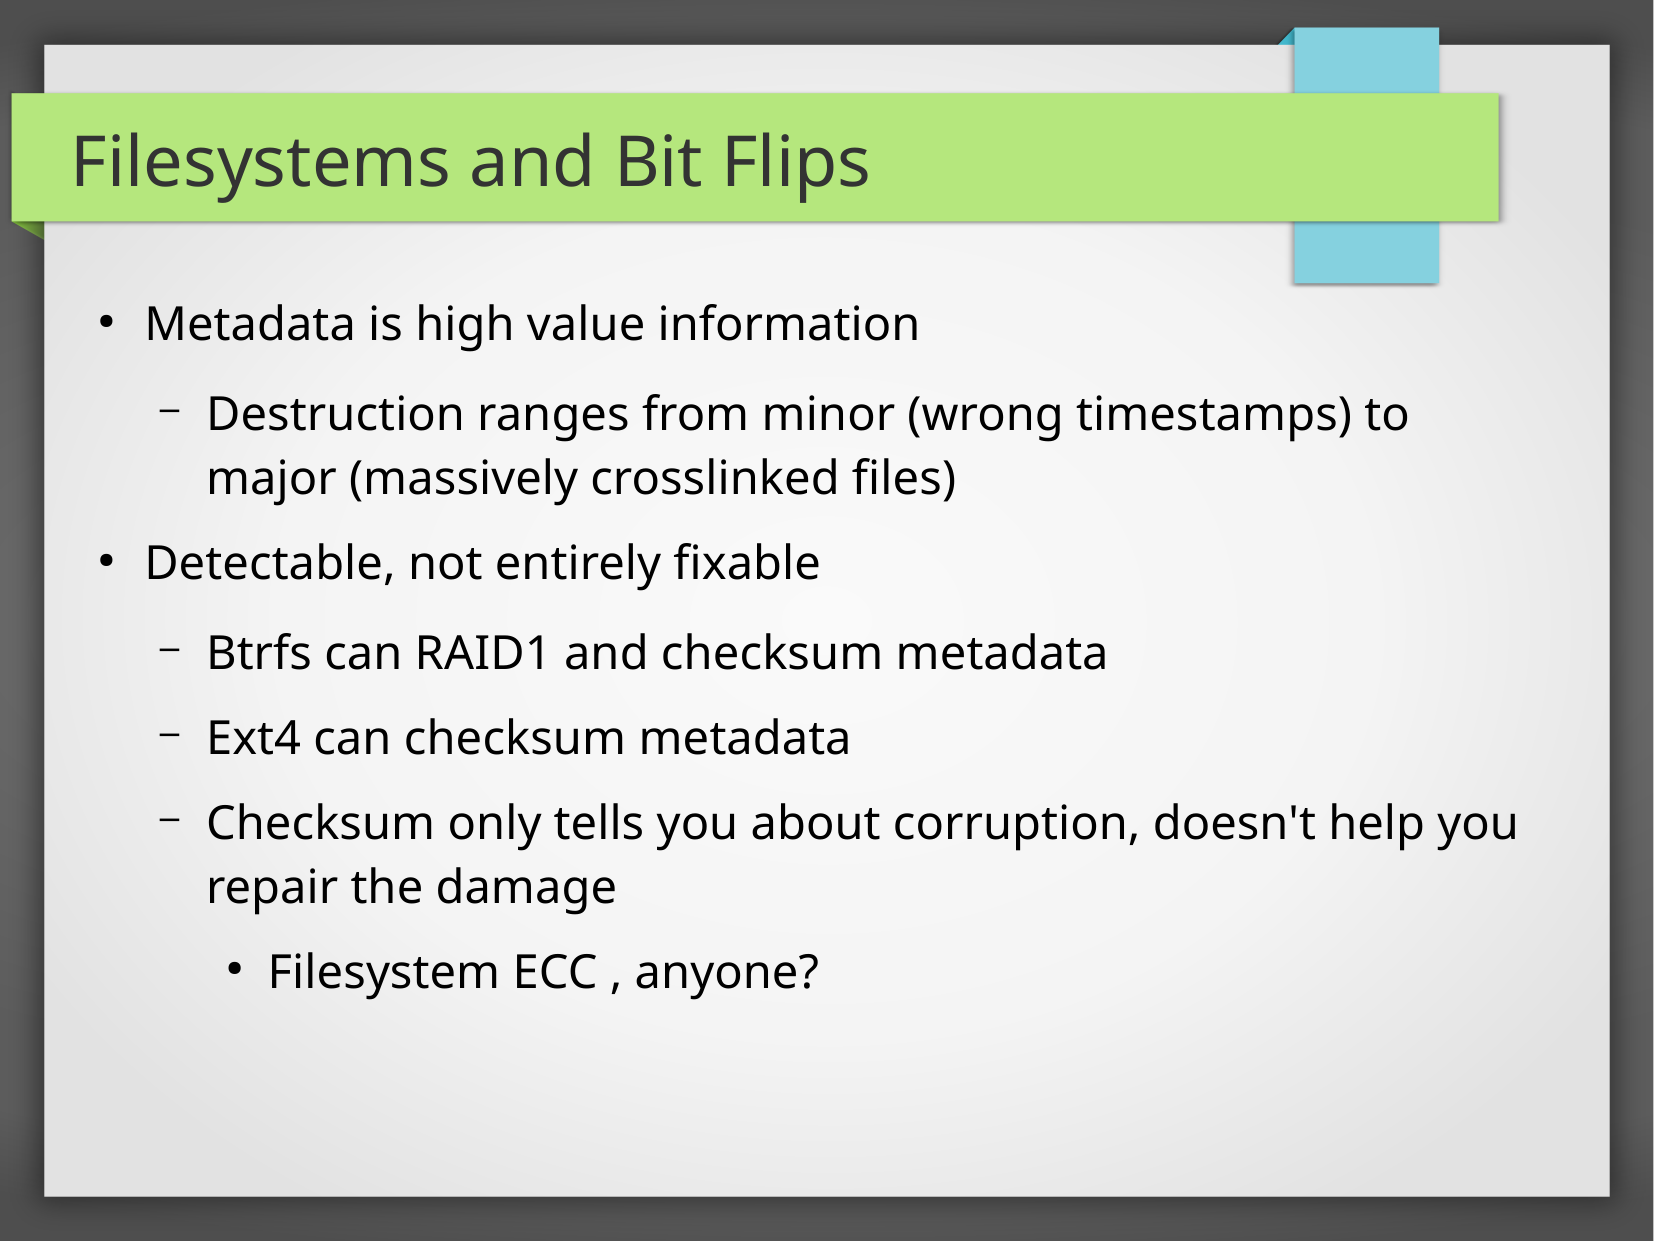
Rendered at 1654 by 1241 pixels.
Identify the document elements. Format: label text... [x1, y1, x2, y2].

title Filesystems and Bit Flips [70, 106, 1229, 213]
list Metadata is high value information Destruction ranges from minor (wrong timestamps) to major (massively crosslinked files) Detectable, not entirely fixable Btrfs can RAID1 and checksum metadata Ext4 can checksum metadata Checksum only tells you about corruption, doesn't help you repair the damage Filesystem ECC , anyone? [82, 290, 1538, 1010]
picture [0, 0, 1654, 1241]
